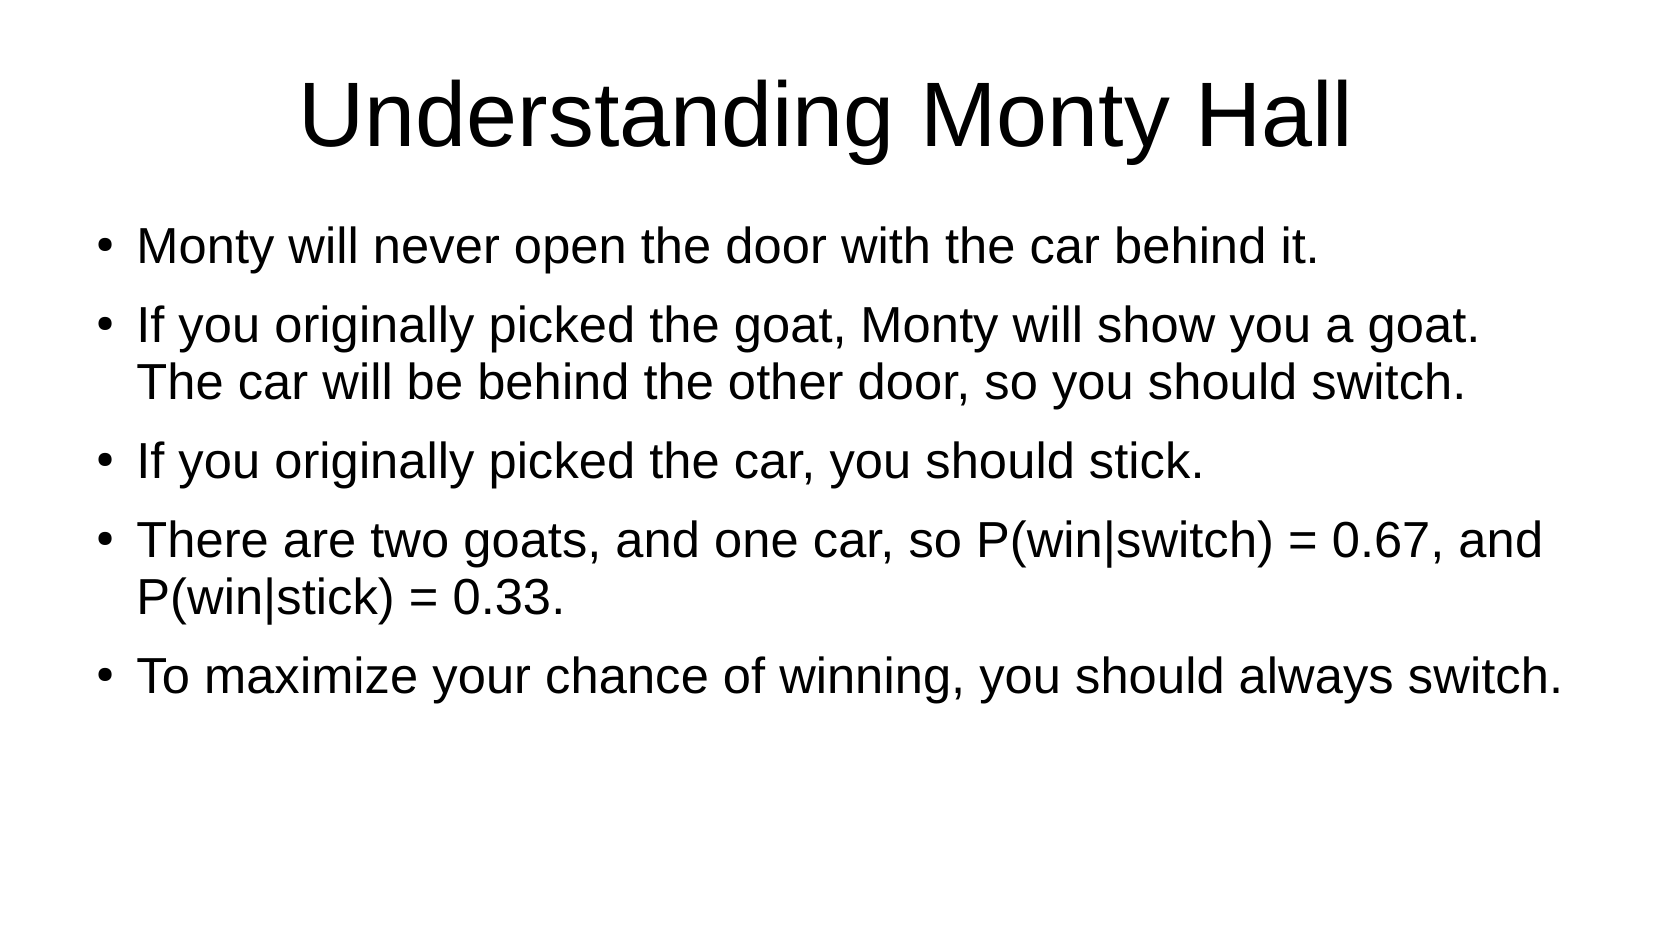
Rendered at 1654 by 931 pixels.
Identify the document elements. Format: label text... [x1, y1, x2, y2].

title Understanding Monty Hall [82, 37, 1571, 193]
list Monty will never open the door with the car behind it. If you originally picked the goat, Monty will show you a goat. The car will be behind the other door, so you should switch. If you originally picked the car, you should stick. There are two goats, and one car, so P(win|switch) = 0.67, and P(win|stick) = 0.33. To maximize your chance of winning, you should always switch. [82, 217, 1571, 758]
